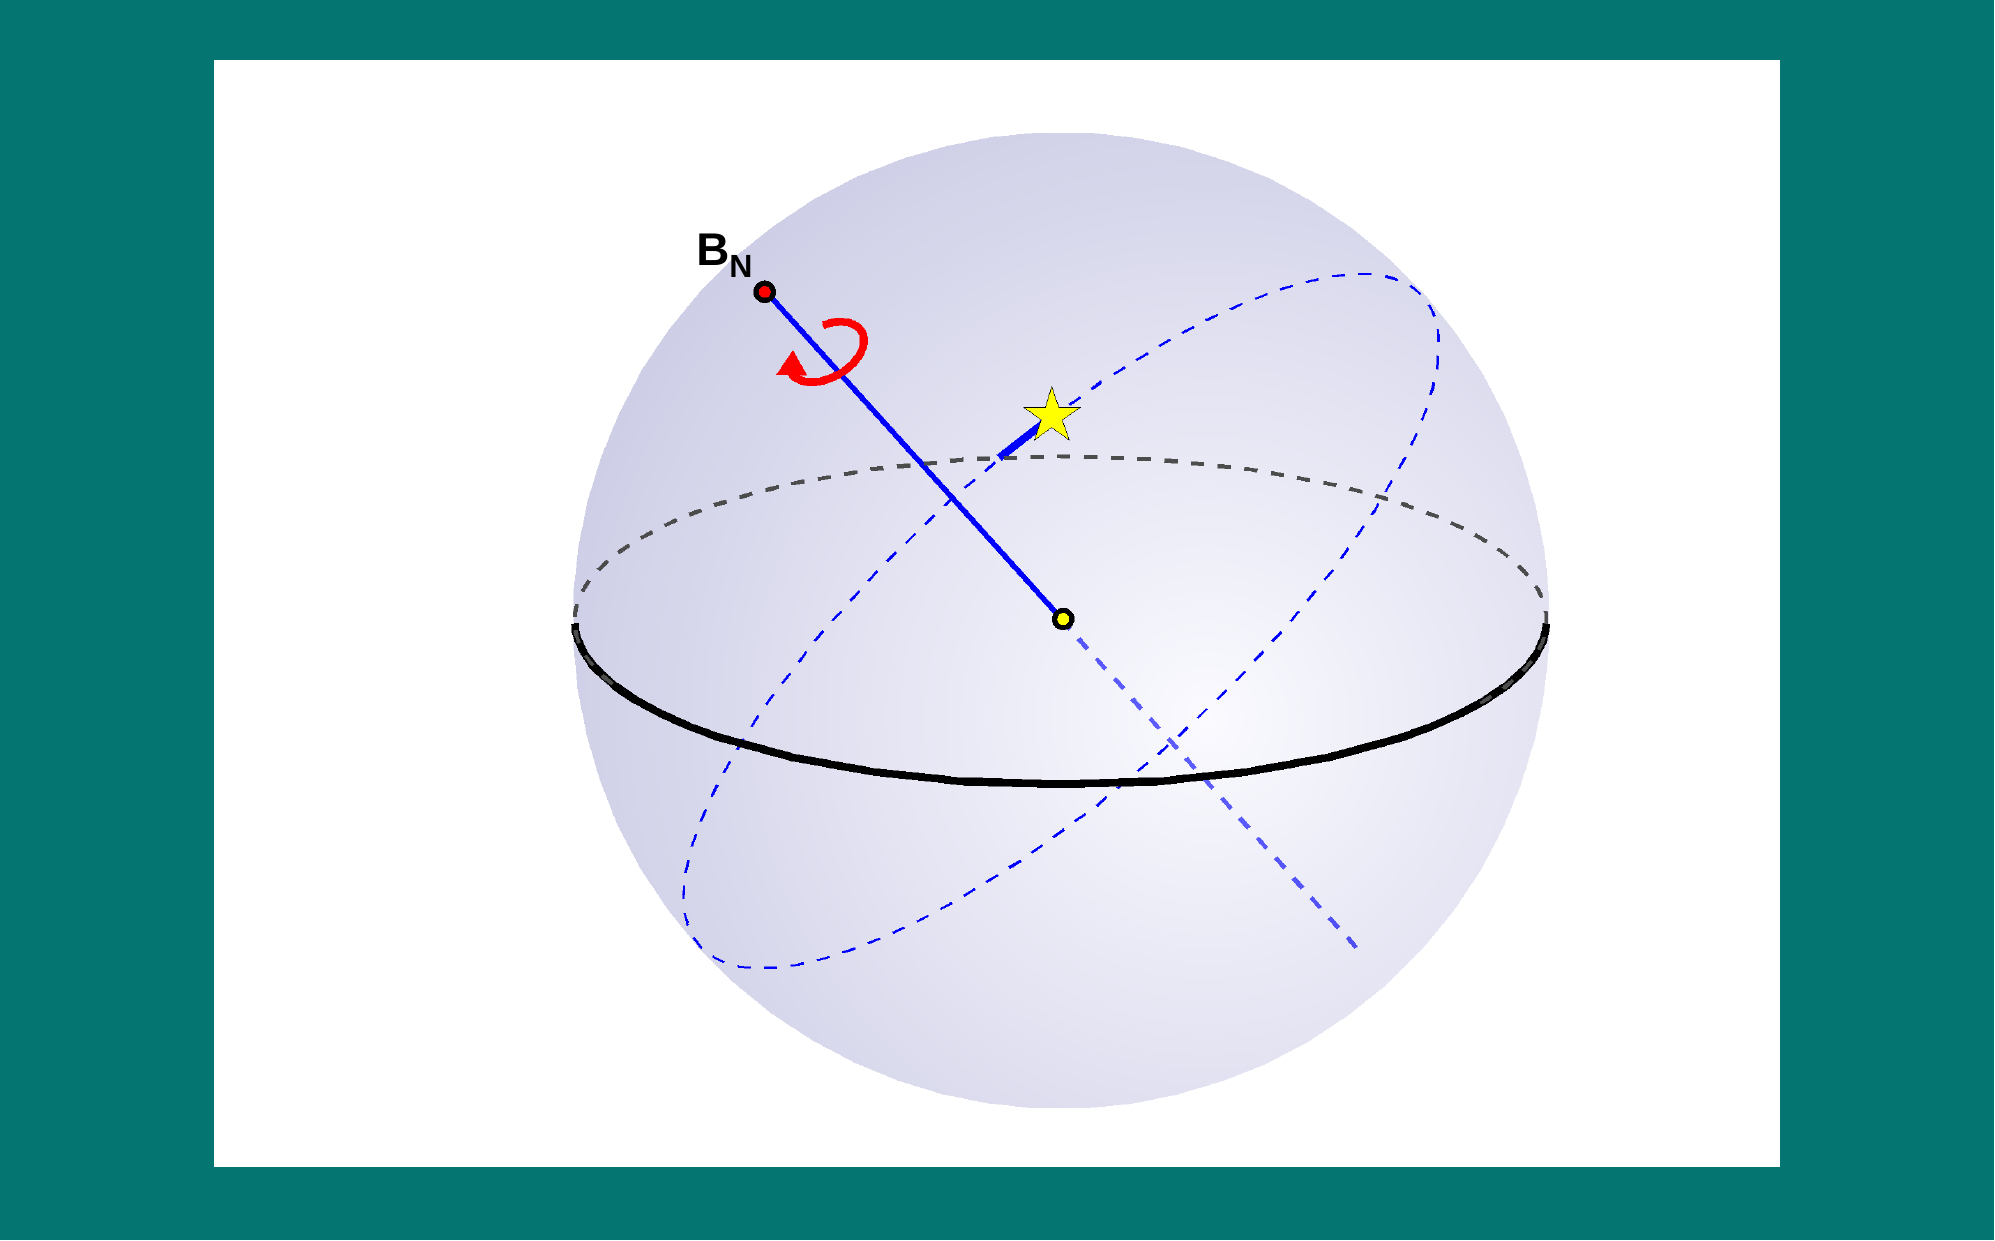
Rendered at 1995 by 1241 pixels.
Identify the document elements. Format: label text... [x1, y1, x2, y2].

picture [214, 60, 1780, 1168]
text_box BN [681, 216, 768, 292]
